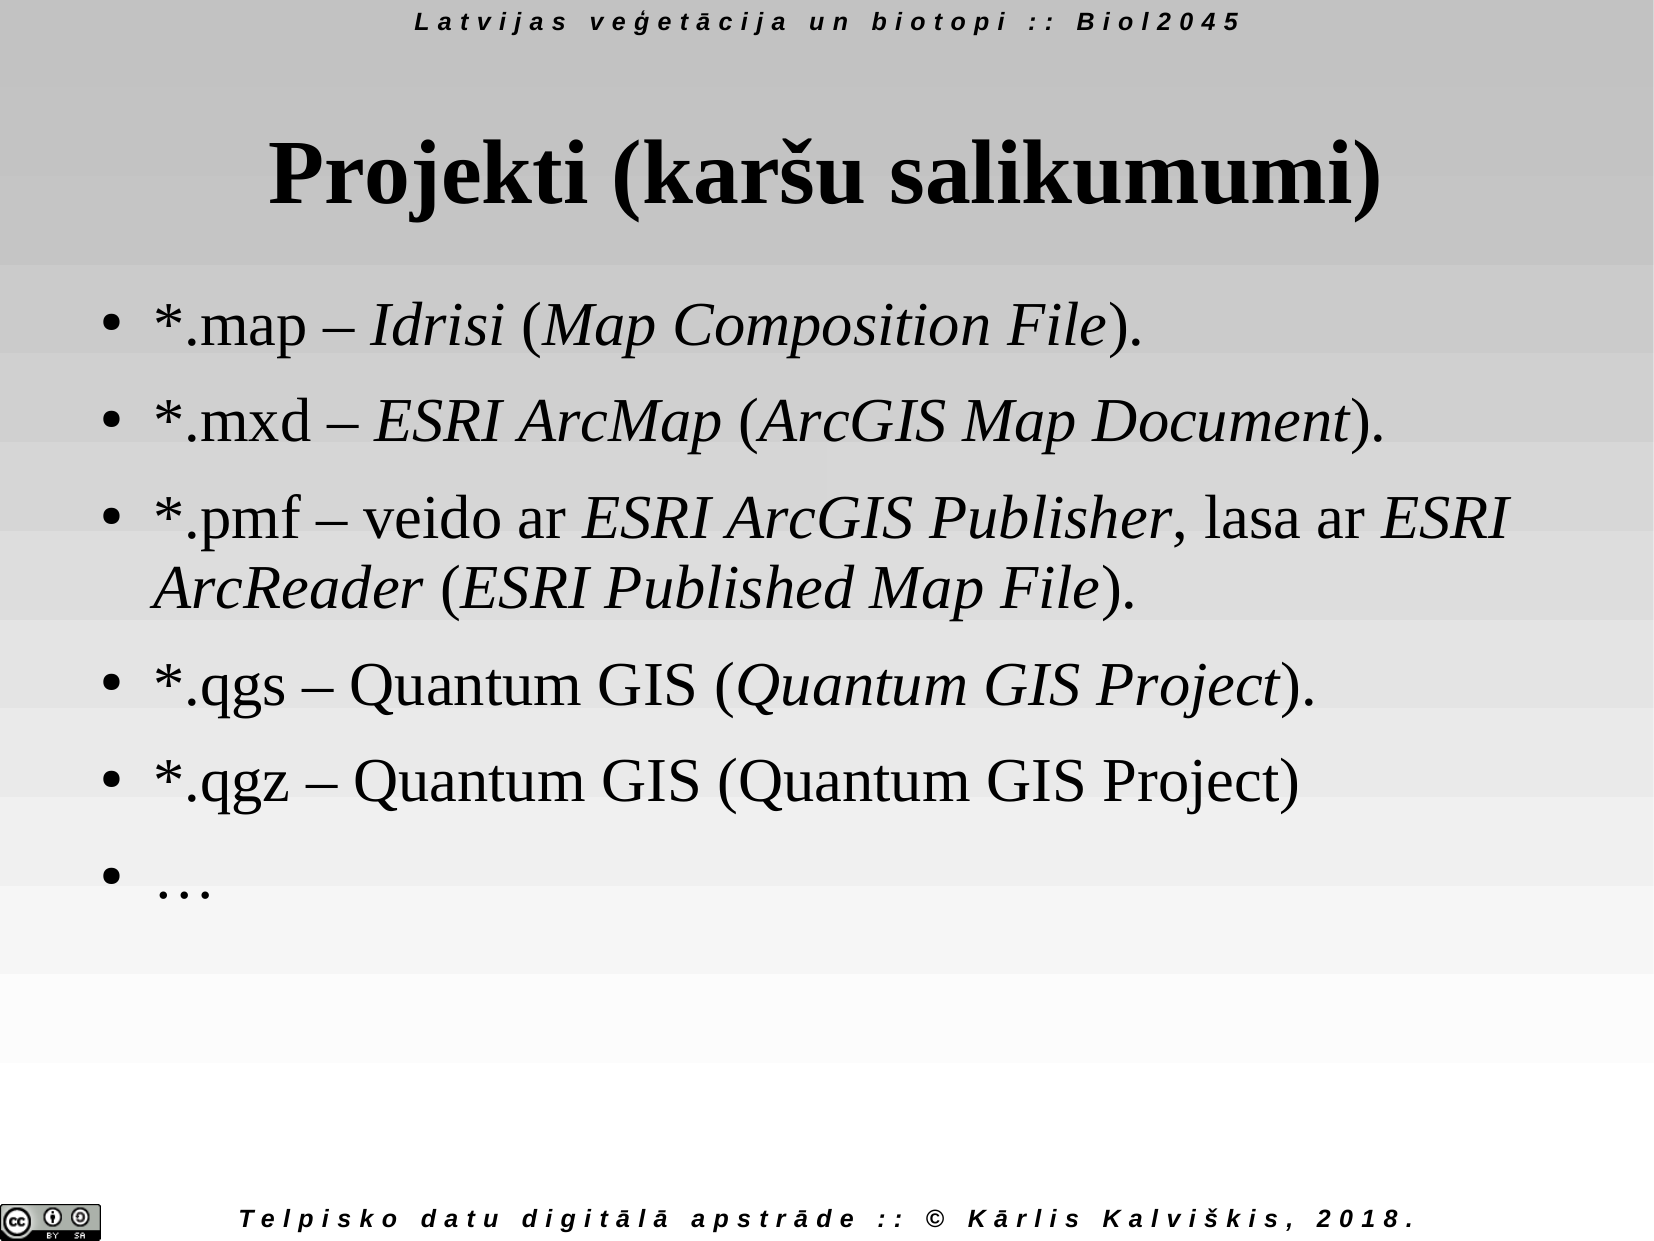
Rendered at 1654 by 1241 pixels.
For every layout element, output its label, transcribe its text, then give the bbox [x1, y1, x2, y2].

list *.map – Idrisi (Map Composition File). *.mxd – ESRI ArcMap (ArcGIS Map Document). *.pmf – veido ar ESRI ArcGIS Publisher, lasa ar ESRI ArcReader (ESRI Published Map File). *.qgs – Quantum GIS (Quantum GIS Project). *.qgz – Quantum GIS (Quantum GIS Project) … [82, 289, 1571, 1098]
picture [0, 0, 1654, 1241]
title Projekti (karšu salikumumi) [29, 49, 1625, 296]
